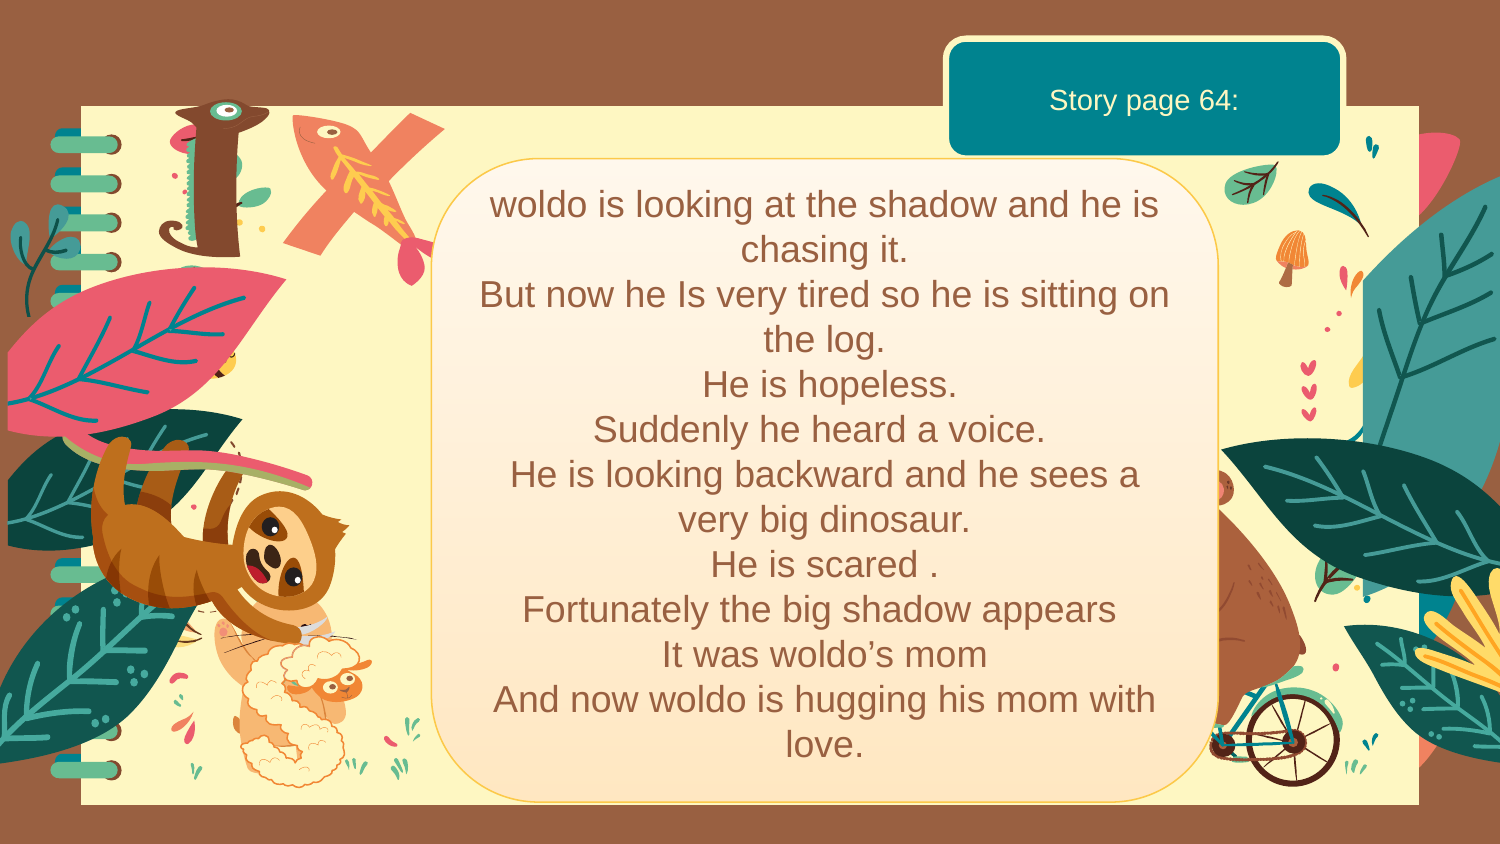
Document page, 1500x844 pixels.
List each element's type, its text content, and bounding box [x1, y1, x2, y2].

text_box [1221, 176, 1500, 763]
text_box [10, 204, 81, 317]
text_box [282, 112, 445, 286]
text_box woldo is looking at the shadow and he is chasing it. But now he Is very tired so he is sitting on the log. He is hopeless. Suddenly he heard a voice. He is looking backward and he sees a very big dinosaur. He is scared . Fortunately the big shadow appears It was woldo’s mom And now woldo is hugging his mom with love. [431, 158, 1219, 803]
text_box Story page 64: [945, 38, 1344, 159]
text_box [158, 99, 270, 258]
text_box [0, 267, 372, 788]
